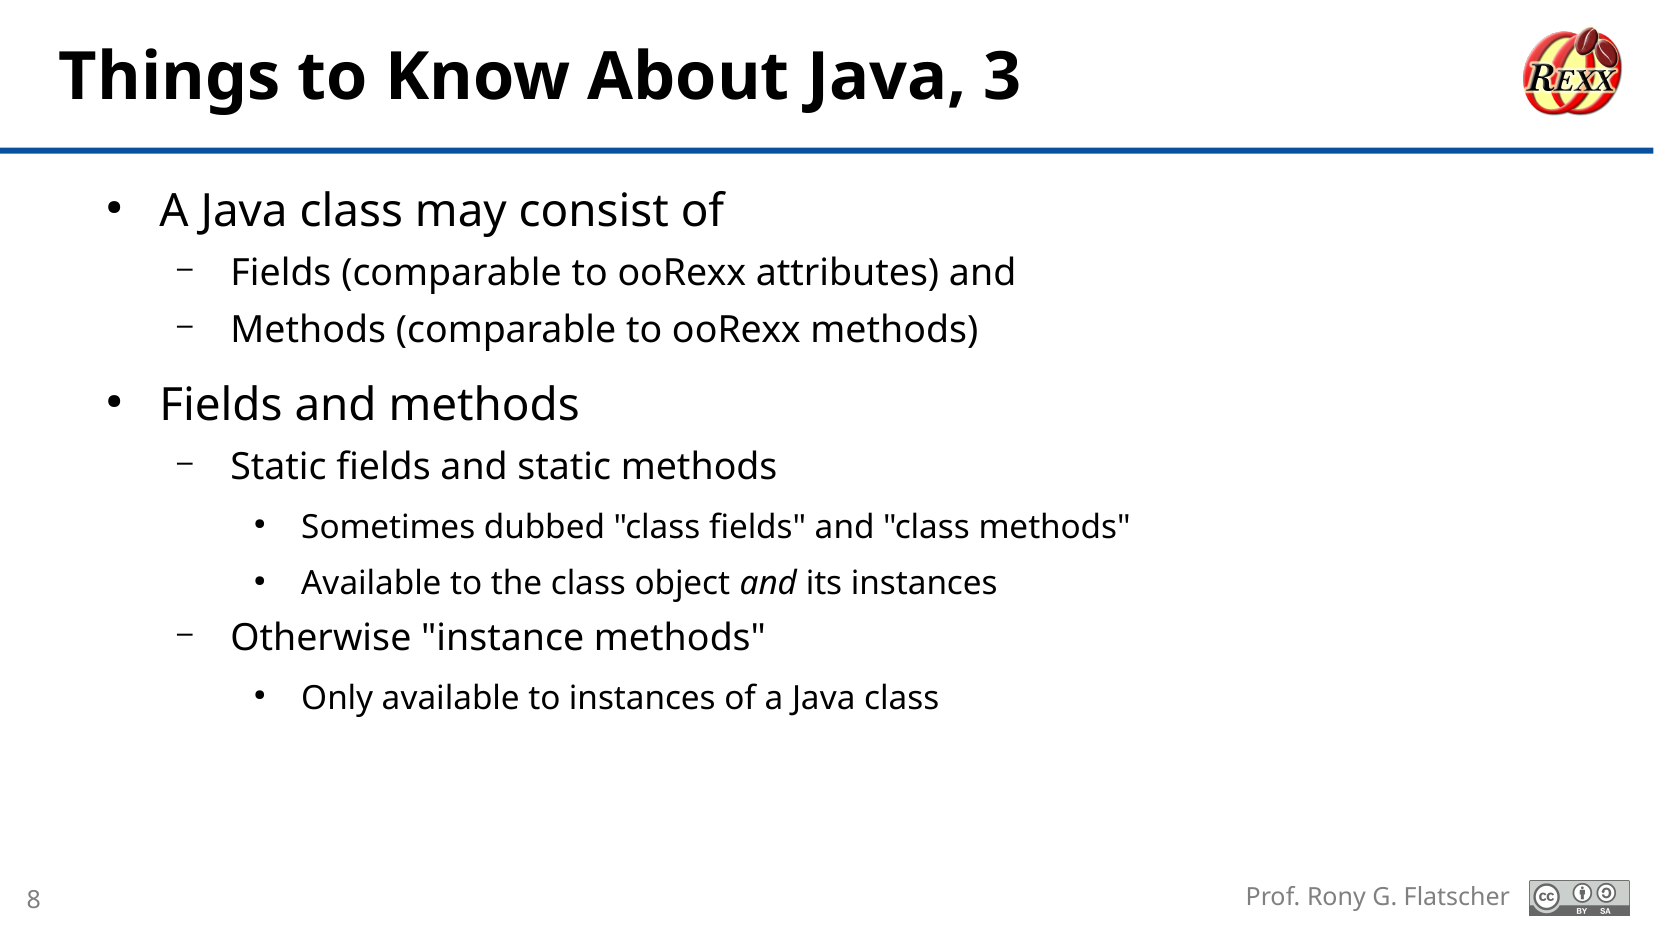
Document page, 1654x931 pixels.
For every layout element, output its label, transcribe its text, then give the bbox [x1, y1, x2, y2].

list A Java class may consist of Fields (comparable to ooRexx attributes) and Methods (comparable to ooRexx methods) Fields and methods Static fields and static methods Sometimes dubbed "class fields" and "class methods" Available to the class object and its instances Otherwise "instance methods" Only available to instances of a Java class [88, 177, 1577, 857]
title Things to Know About Java, 3 [0, 0, 1625, 148]
